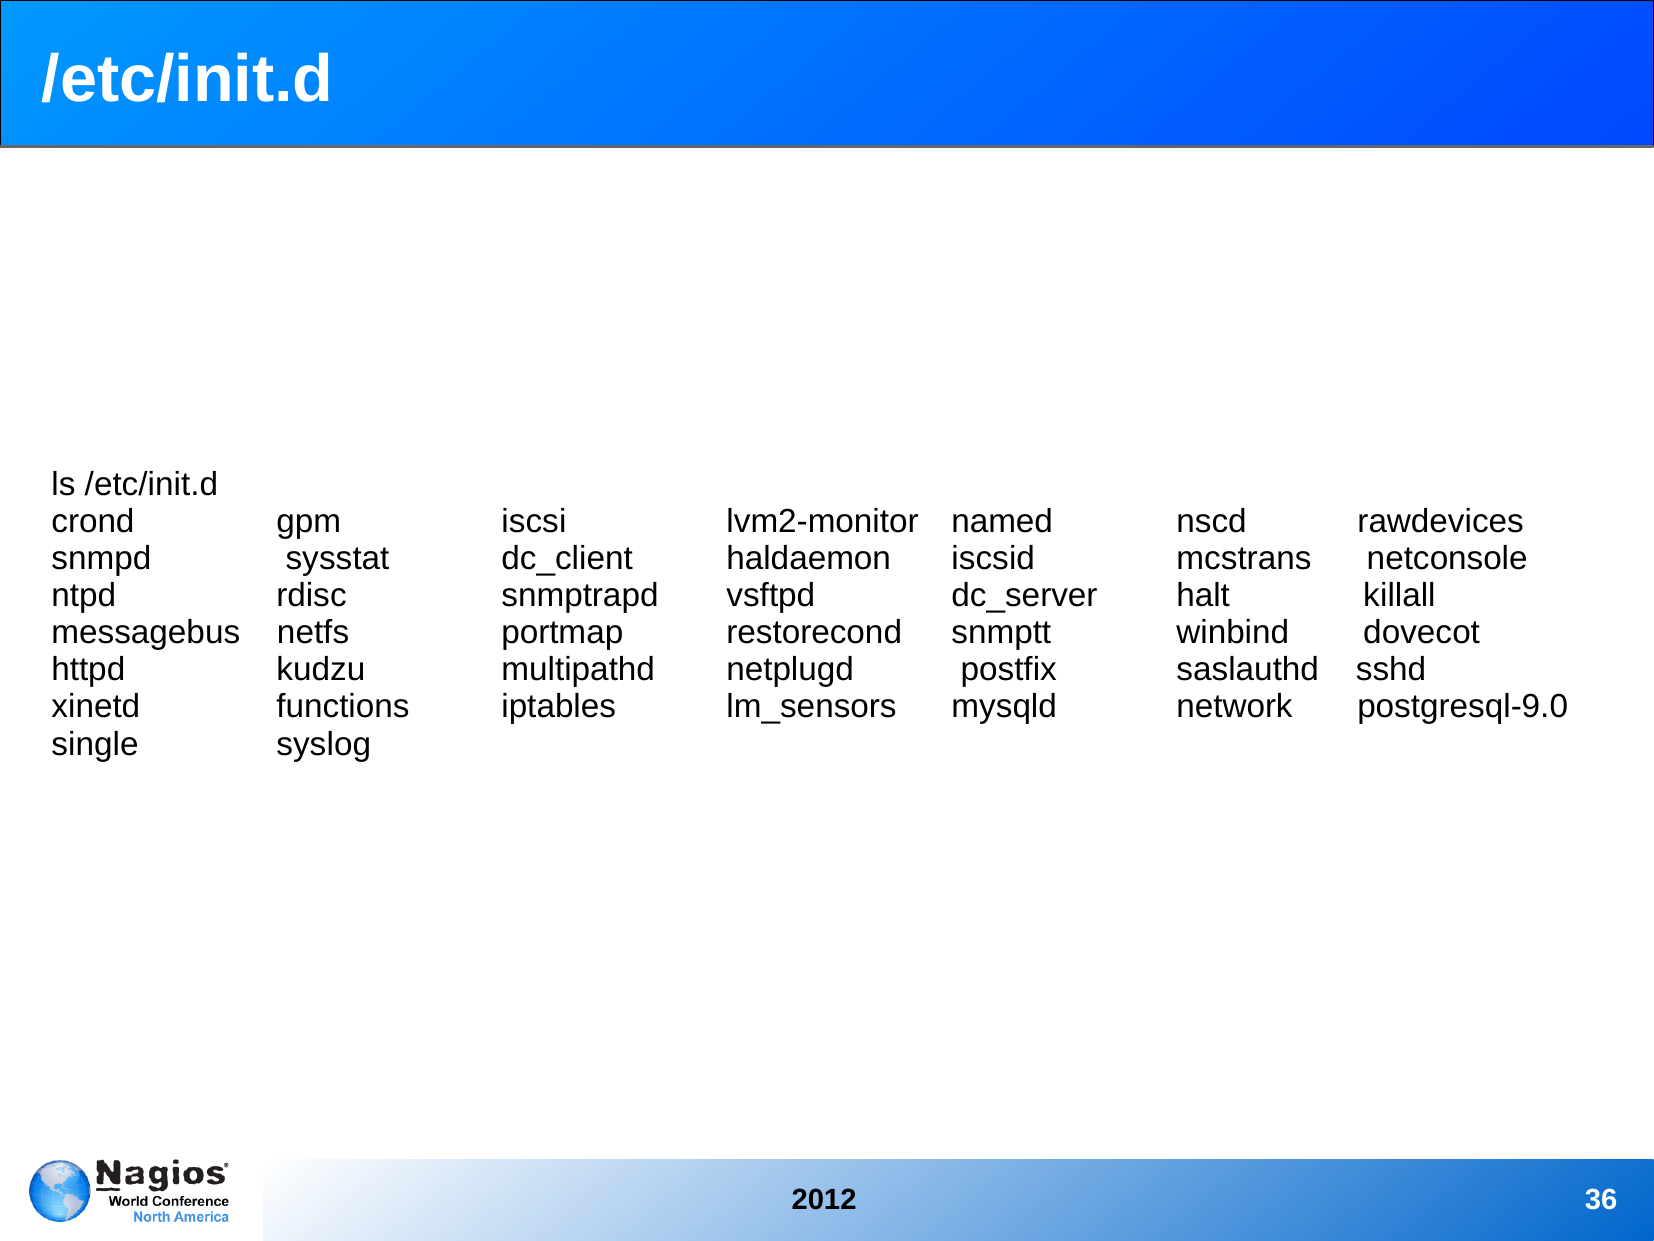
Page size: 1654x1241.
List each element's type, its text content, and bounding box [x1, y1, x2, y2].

subtitle ls /etc/init.d crond gpm iscsi lvm2-monitor named nscd rawdevices snmpd sysstat dc_client haldaemon iscsid mcstrans netconsole ntpd rdisc snmptrapd vsftpd dc_server halt killall messagebus netfs portmap restorecond snmptt winbind dovecot httpd kudzu multipathd netplugd postfix saslauthd sshd xinetd functions iptables lm_sensors mysqld network postgresql-9.0 single syslog [51, 341, 1628, 887]
picture [29, 1159, 229, 1235]
title /etc/init.d [41, 36, 1628, 120]
